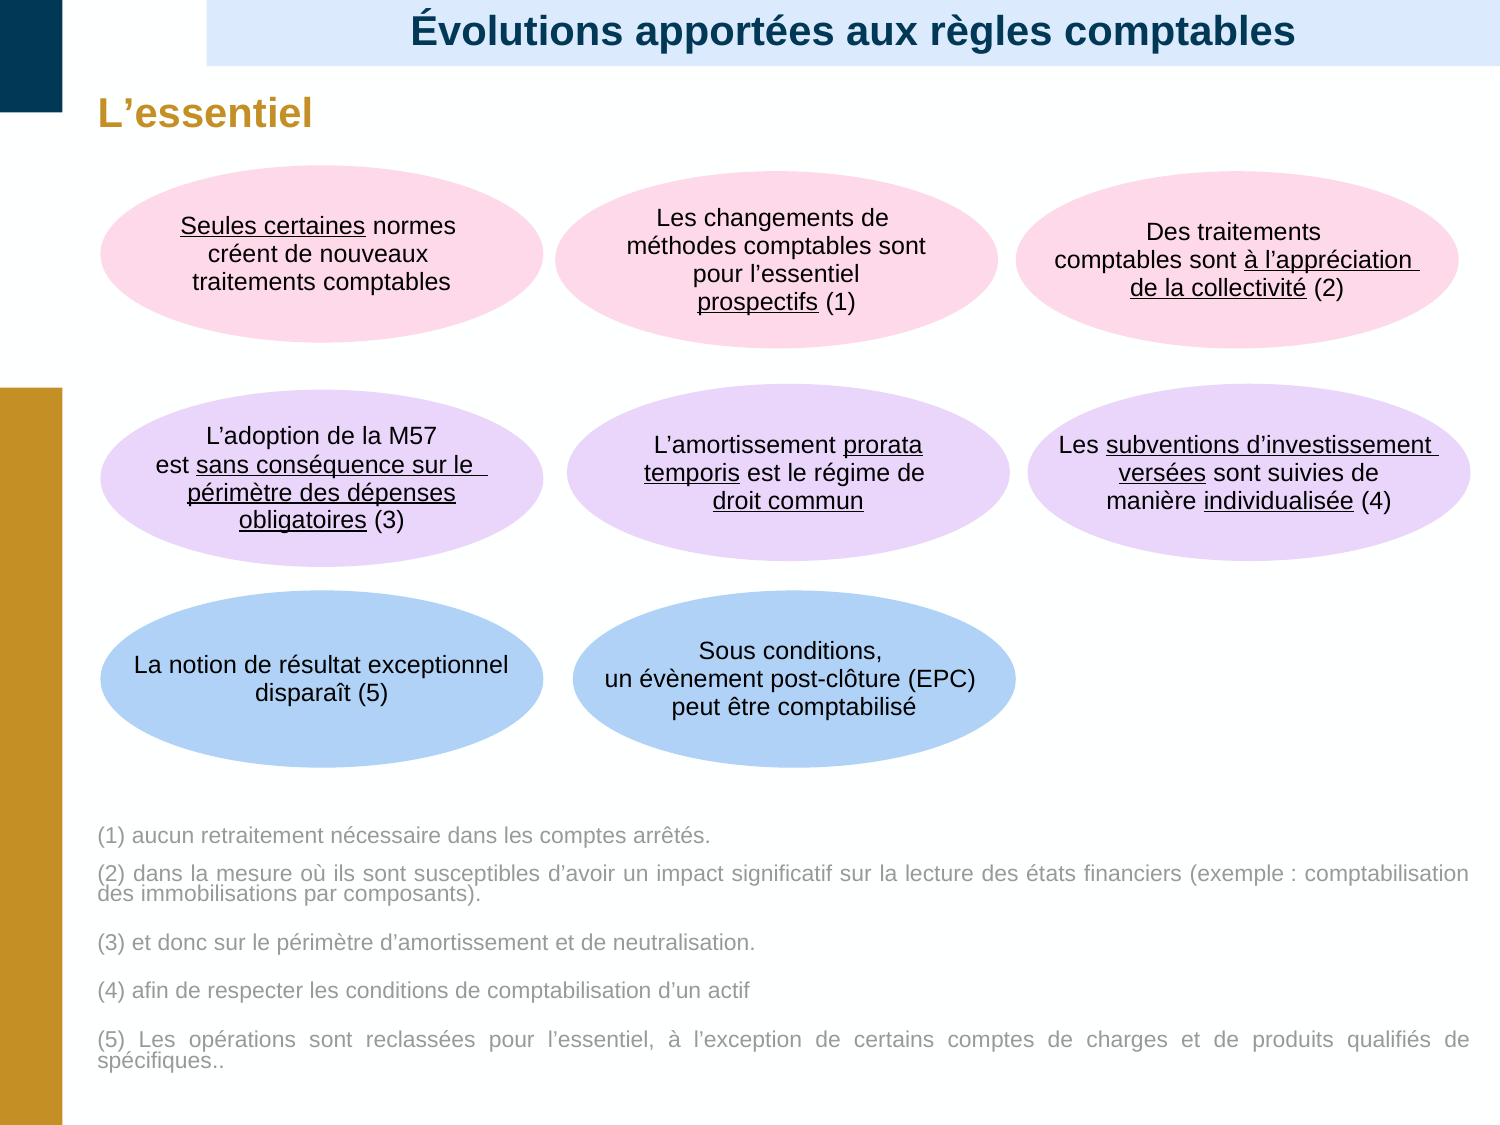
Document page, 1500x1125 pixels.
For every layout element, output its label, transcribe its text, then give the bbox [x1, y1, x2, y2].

text_box Sous conditions, un évènement post-clôture (EPC) peut être comptabilisé [572, 590, 1016, 768]
list (1) aucun retraitement nécessaire dans les comptes arrêtés. (2) dans la mesure où ils sont susceptibles d’avoir un impact significatif sur la lecture des états financiers (exemple : comptabilisation des immobilisations par composants). (3) et donc sur le périmètre d’amortissement et de neutralisation. (4) afin de respecter les conditions de comptabilisation d’un actif (5) Les opérations sont reclassées pour l’essentiel, à l’exception de certains comptes de charges et de produits qualifiés de spécifiques.. [53, 826, 1471, 1125]
text_box Évolutions apportées aux règles comptables [206, 0, 1500, 67]
text_box Des traitements comptables sont à l’appréciation de la collectivité (2) [1015, 171, 1459, 349]
text_box Les subventions d’investissement versées sont suivies de manière individualisée (4) [1027, 383, 1471, 562]
text_box L’amortissement prorata temporis est le régime de droit commun [566, 383, 1010, 562]
text_box L’essentiel [82, 82, 467, 178]
text_box La notion de résultat exceptionnel disparaît (5) [100, 590, 544, 768]
text_box L’adoption de la M57 est sans conséquence sur le périmètre des dépenses obligatoires (3) [100, 389, 544, 567]
text_box Seules certaines normes créent de nouveaux traitements comptables [100, 165, 544, 343]
text_box Les changements de méthodes comptables sont pour l’essentiel prospectifs (1) [555, 171, 999, 349]
